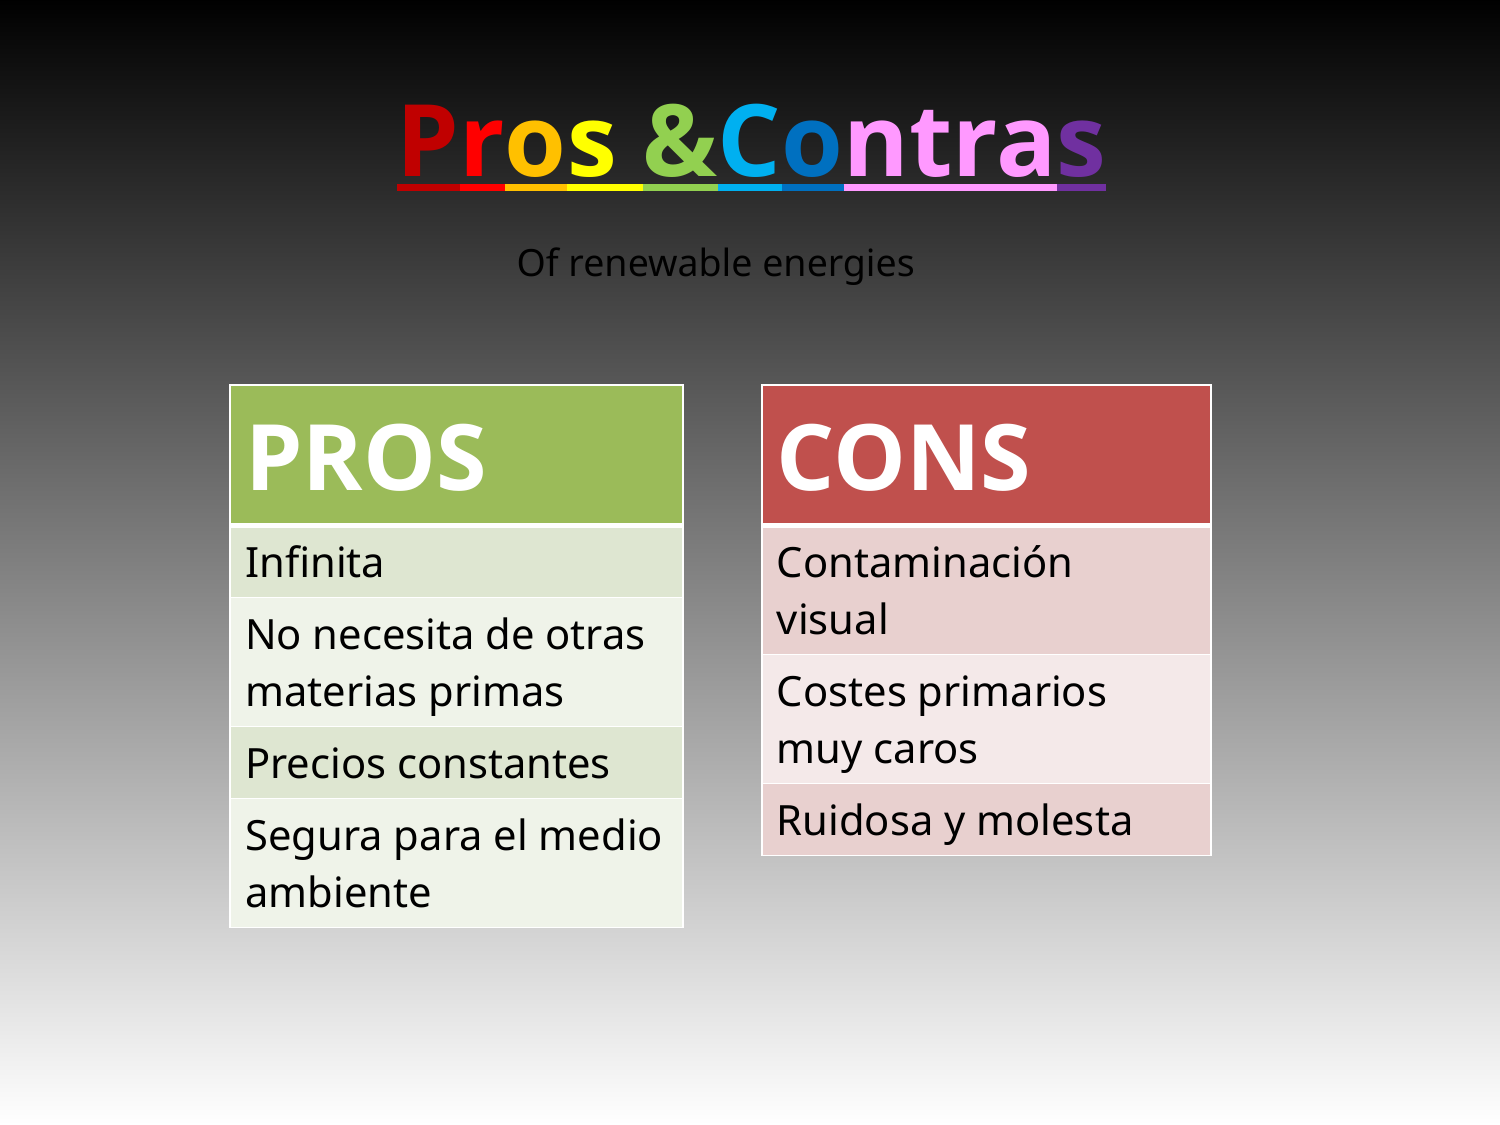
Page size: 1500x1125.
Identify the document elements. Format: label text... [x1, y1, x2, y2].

table_cell Segura para el medio ambiente [231, 799, 682, 927]
table_header PROS [231, 386, 682, 523]
table_cell Contaminación visual [763, 528, 1210, 654]
table_cell Precios constantes [231, 727, 682, 798]
table_cell No necesita de otras materias primas [231, 598, 682, 726]
table_cell Infinita [231, 528, 682, 597]
table_header CONS [763, 386, 1210, 523]
text_box Of renewable energies [501, 231, 1046, 292]
title Pros &Contras [76, 42, 1427, 231]
table_cell Costes primarios muy caros [763, 655, 1210, 783]
table_cell Ruidosa y molesta [763, 784, 1210, 855]
